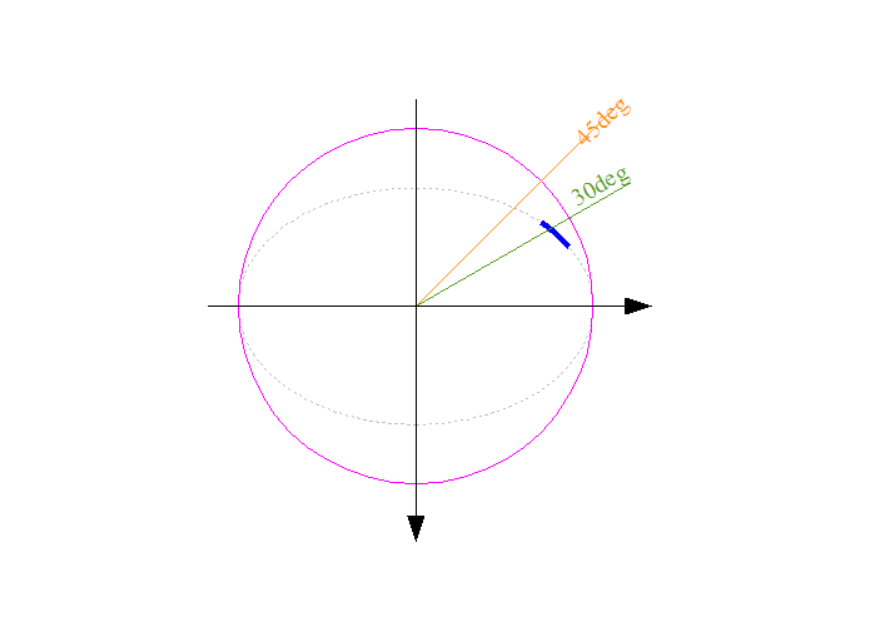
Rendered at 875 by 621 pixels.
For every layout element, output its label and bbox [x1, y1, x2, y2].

picture [198, 68, 676, 552]
